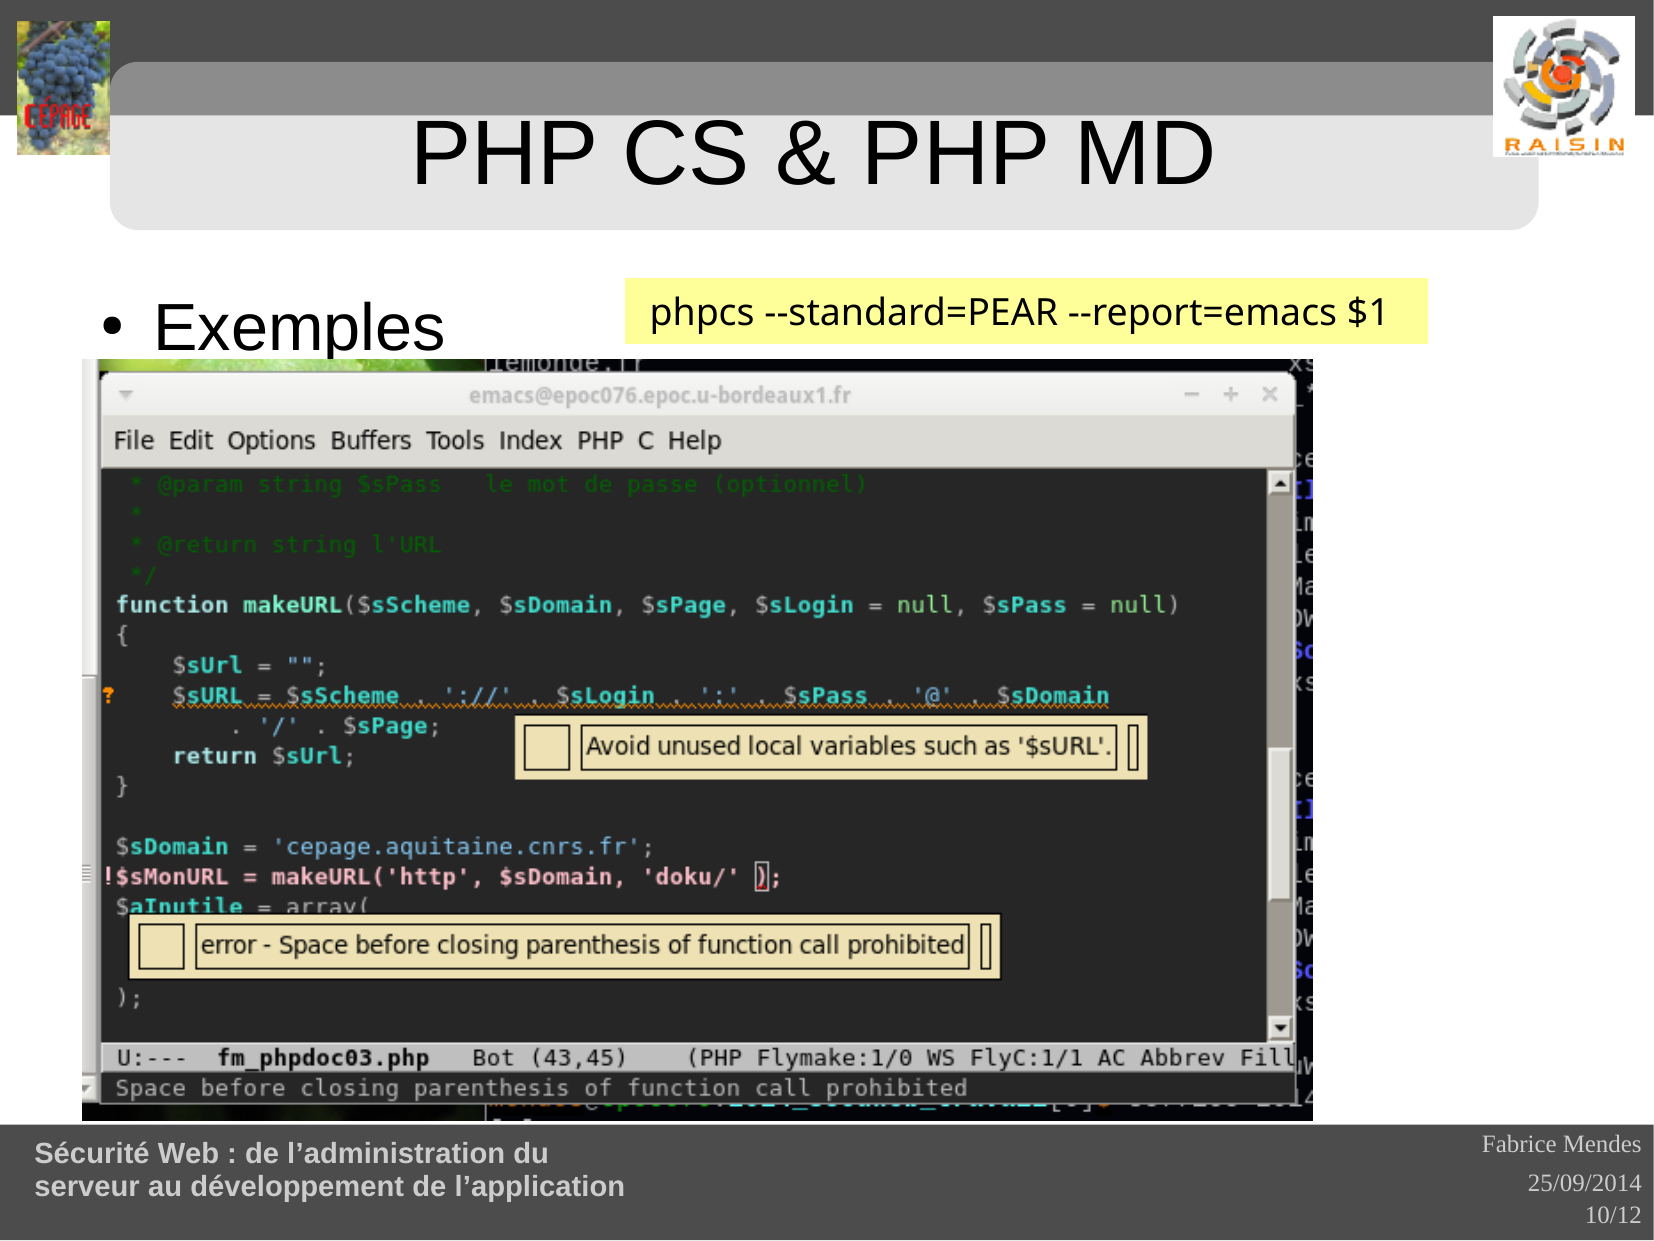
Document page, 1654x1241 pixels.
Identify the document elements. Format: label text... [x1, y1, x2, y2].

text_box phpcs --standard=PEAR --report=emacs $1 [624, 278, 1429, 343]
picture [1493, 16, 1635, 157]
picture [17, 21, 110, 155]
title PHP CS & PHP MD [82, 49, 1571, 257]
picture [82, 359, 1313, 1121]
list Exemples [82, 290, 1571, 1010]
